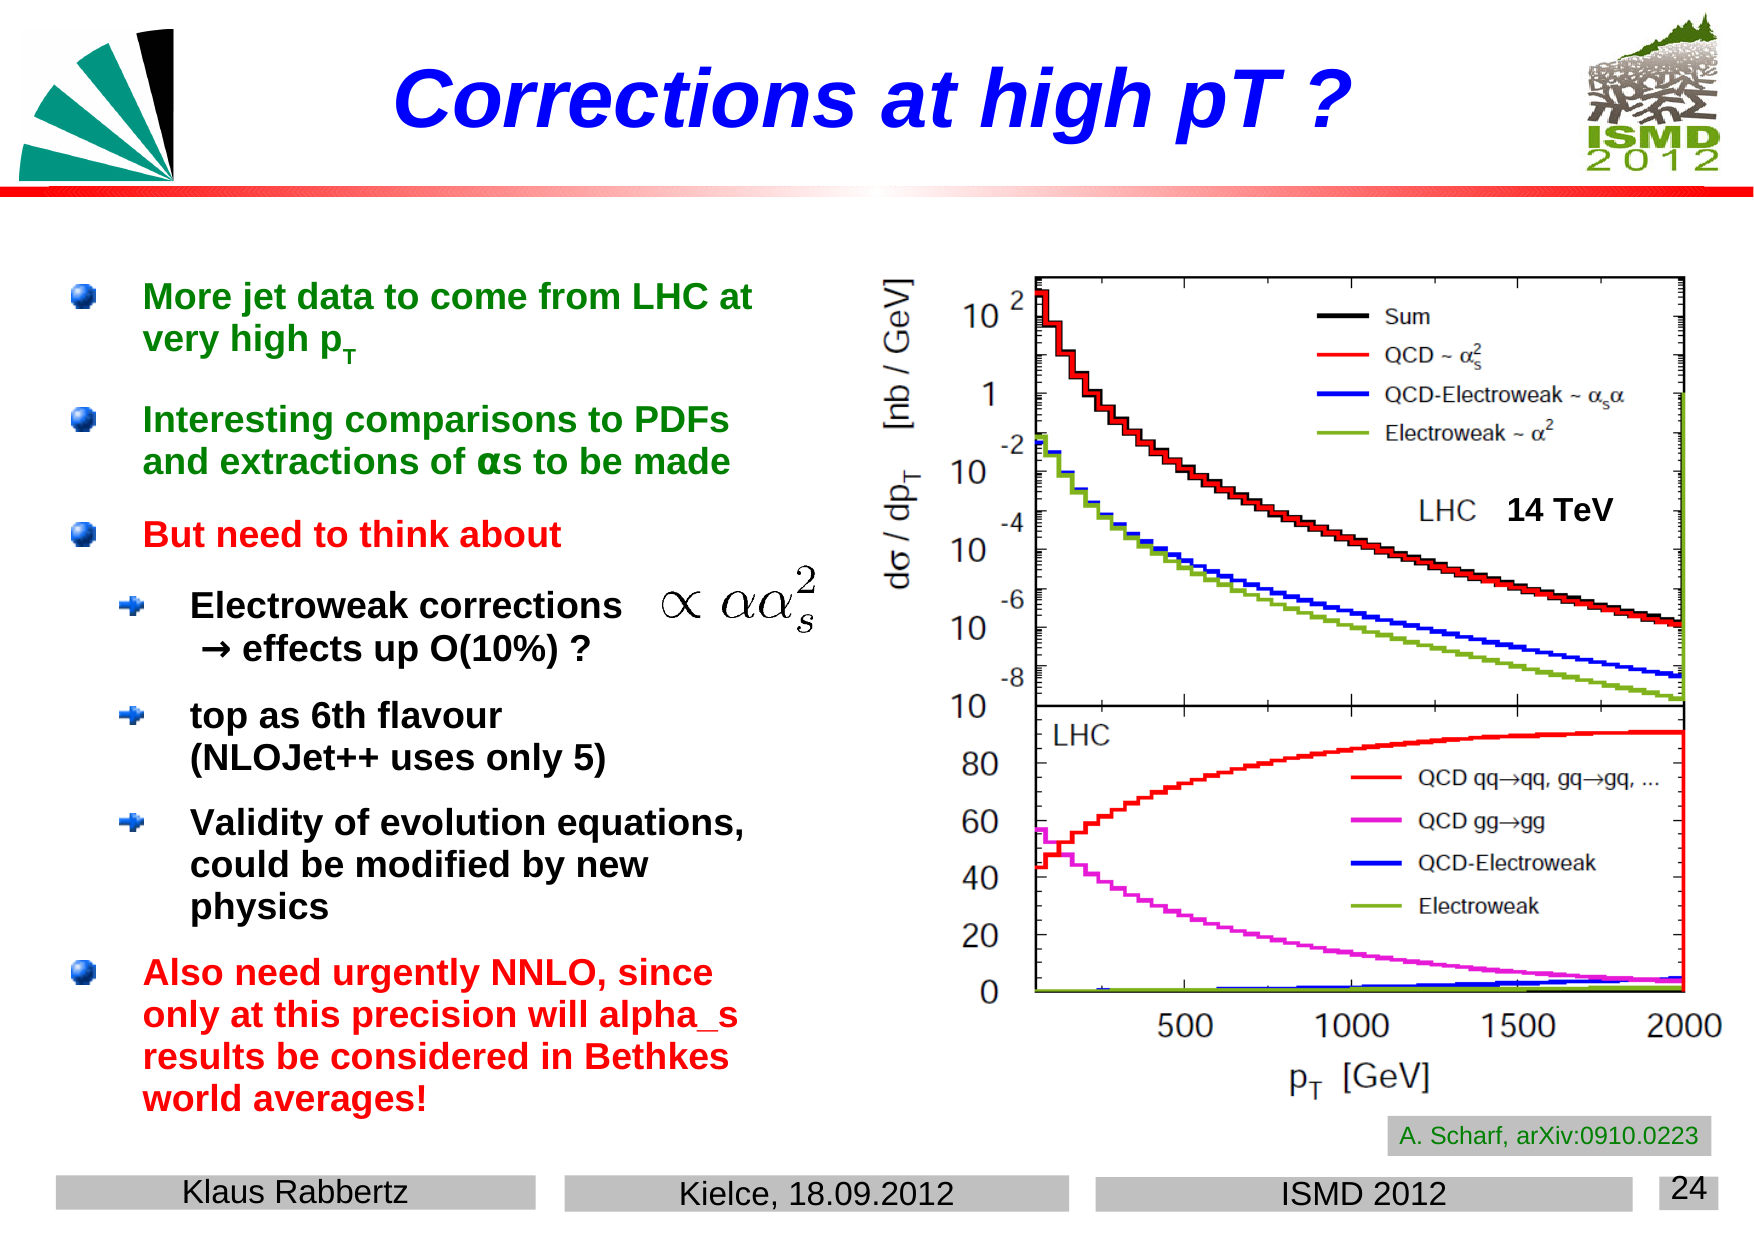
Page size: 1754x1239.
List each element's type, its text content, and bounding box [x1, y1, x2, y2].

title Corrections at high pT ? [220, 16, 1525, 182]
picture [19, 29, 174, 183]
picture [794, 560, 829, 637]
list More jet data to come from LHC at very high pT Interesting comparisons to PDFs and extractions of αs to be made But need to think about Electroweak corrections → effects up O(10%) ? top as 6th flavour (NLOJet++ uses only 5) Validity of evolution equations, could be modified by new physics Also need urgently NNLO, since only at this precision will alpha_s results be considered in Bethkes world averages! [60, 275, 794, 1120]
picture [870, 269, 1729, 1114]
text_box A. Scharf, arXiv:0910.0223 [1387, 1115, 1712, 1156]
text_box 14 TeV [1495, 485, 1627, 535]
picture [1579, 5, 1727, 177]
